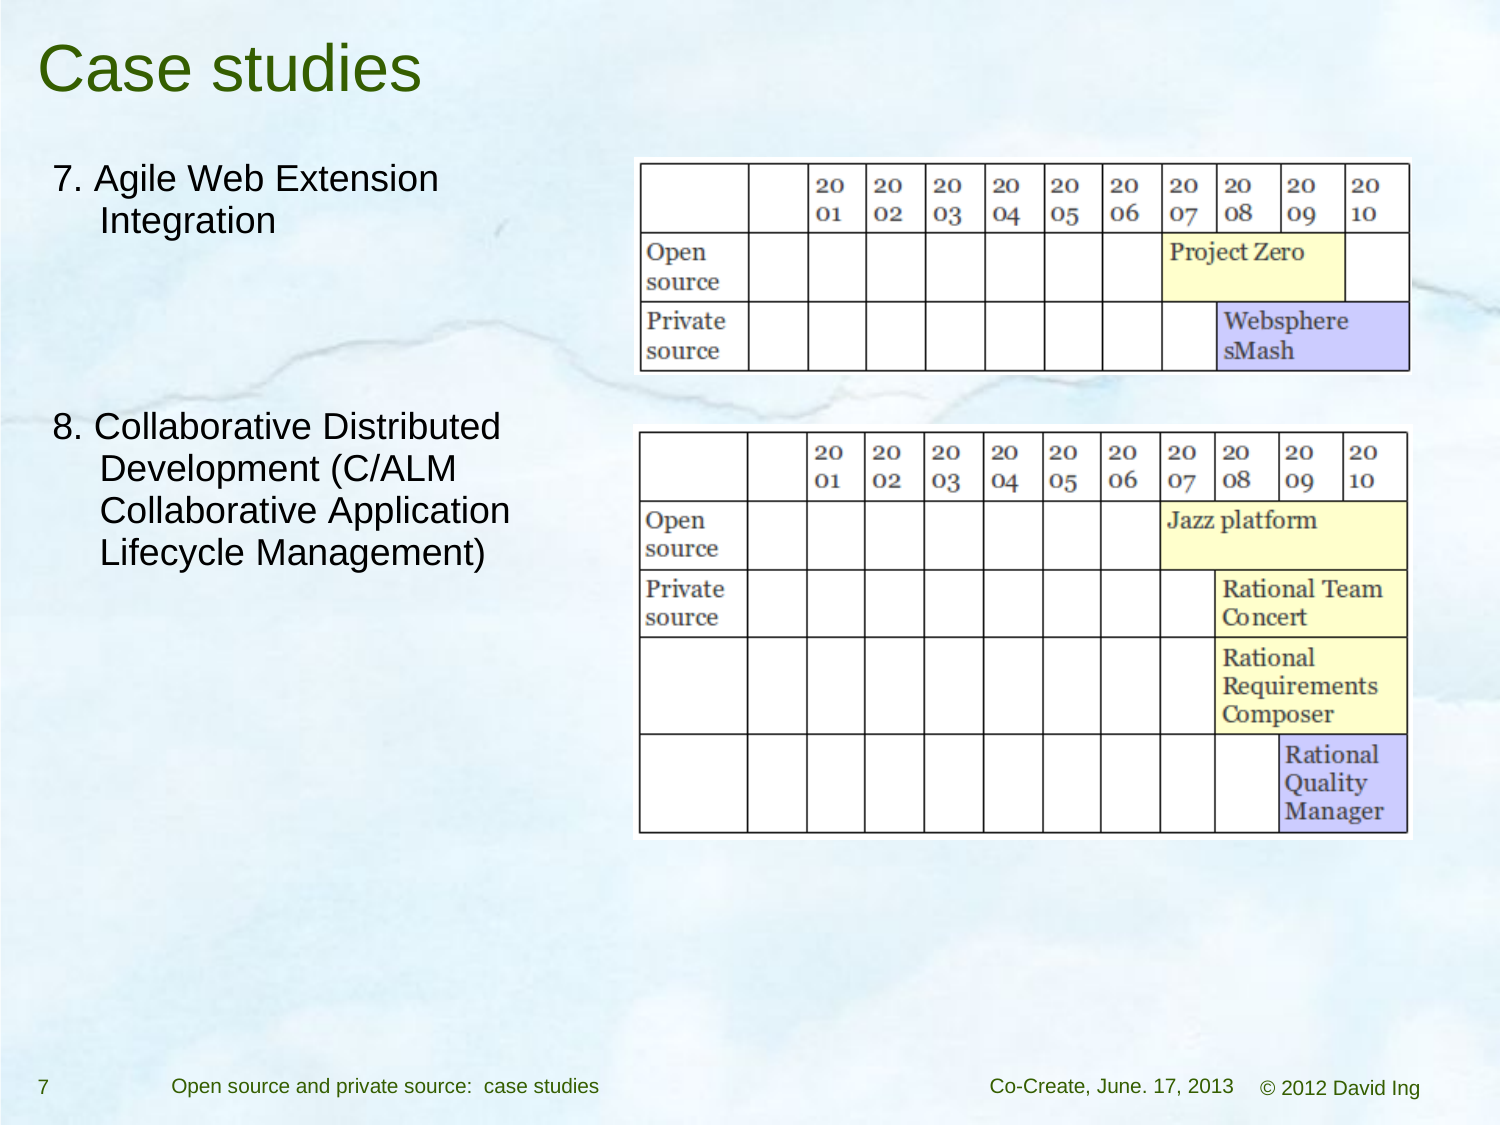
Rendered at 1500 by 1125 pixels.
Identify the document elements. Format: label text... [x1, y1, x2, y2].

text_box 7. Agile Web Extension Integration [37, 149, 601, 249]
title Case studies [37, 37, 1463, 152]
text_box 8. Collaborative Distributed Development (C/ALM Collaborative Application Lifecycle Management) [37, 398, 601, 581]
picture [0, 0, 1500, 1125]
